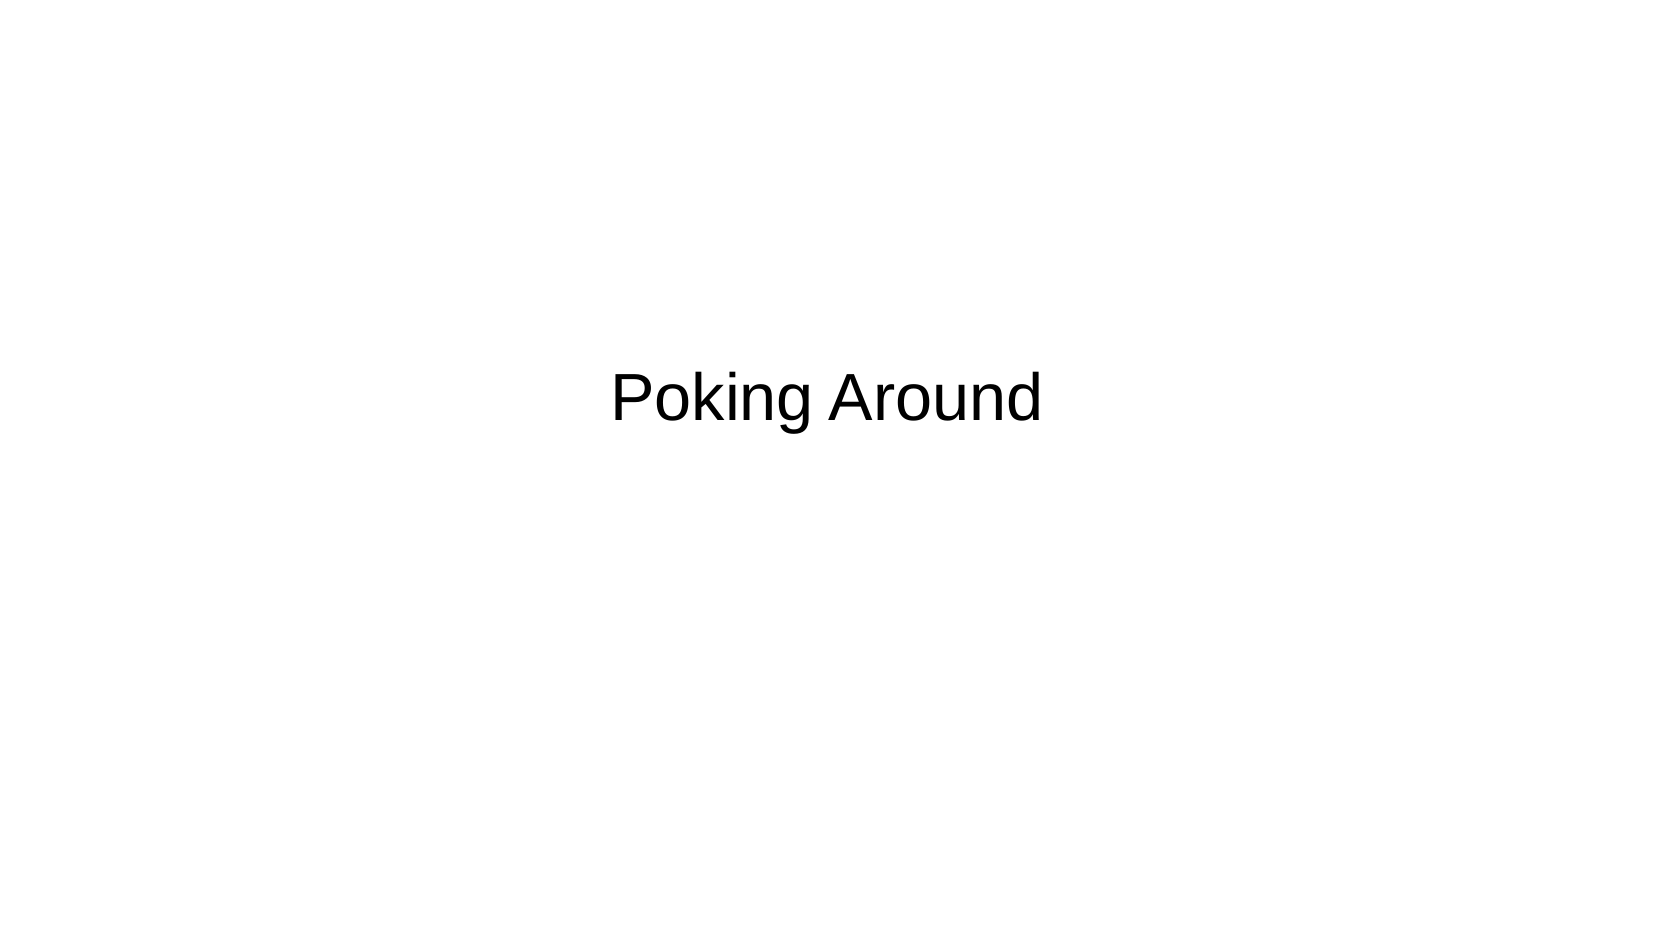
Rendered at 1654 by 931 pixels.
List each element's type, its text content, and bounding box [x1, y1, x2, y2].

subtitle Poking Around [82, 37, 1571, 757]
